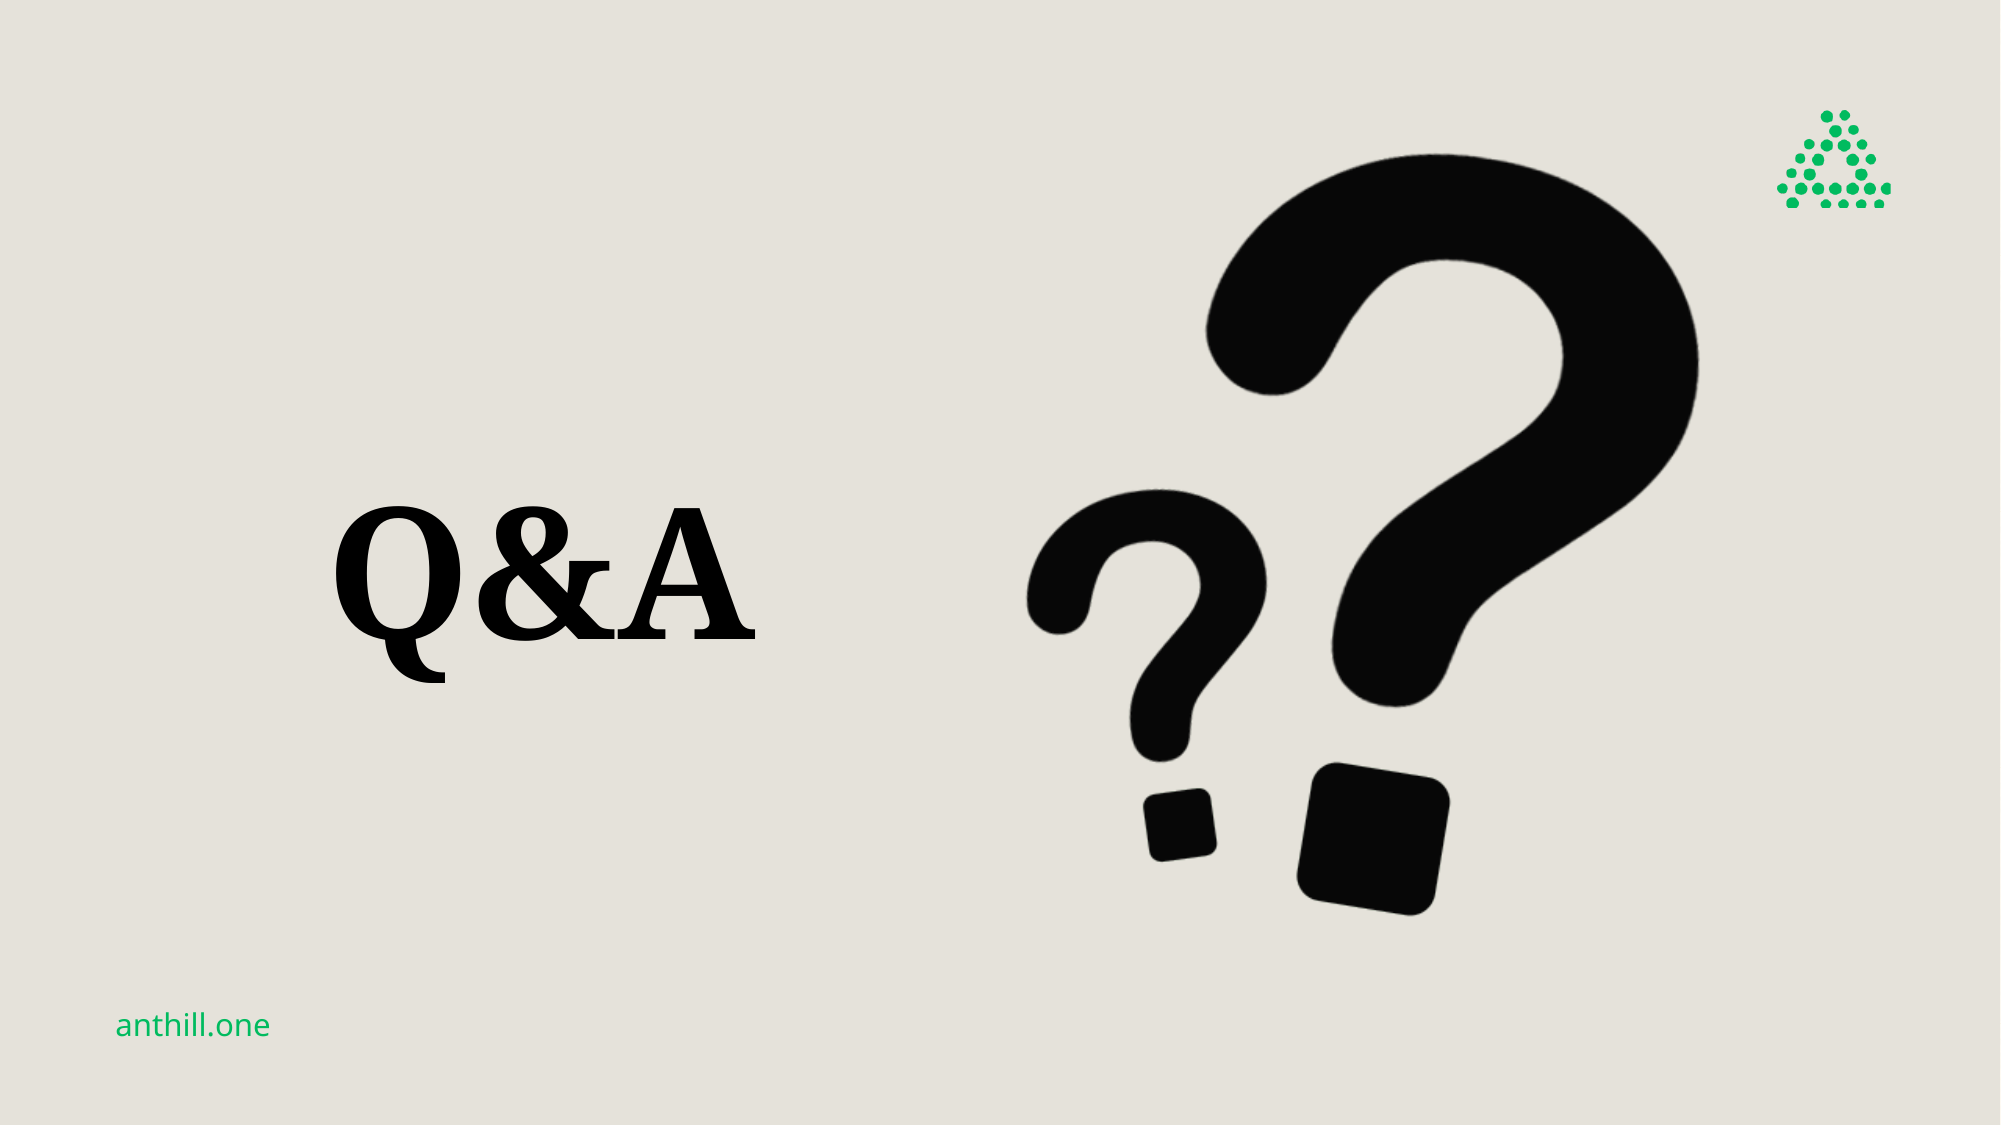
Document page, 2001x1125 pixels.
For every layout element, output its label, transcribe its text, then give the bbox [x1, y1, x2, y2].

picture [954, 141, 1736, 923]
text_box Q&A [123, 448, 960, 686]
